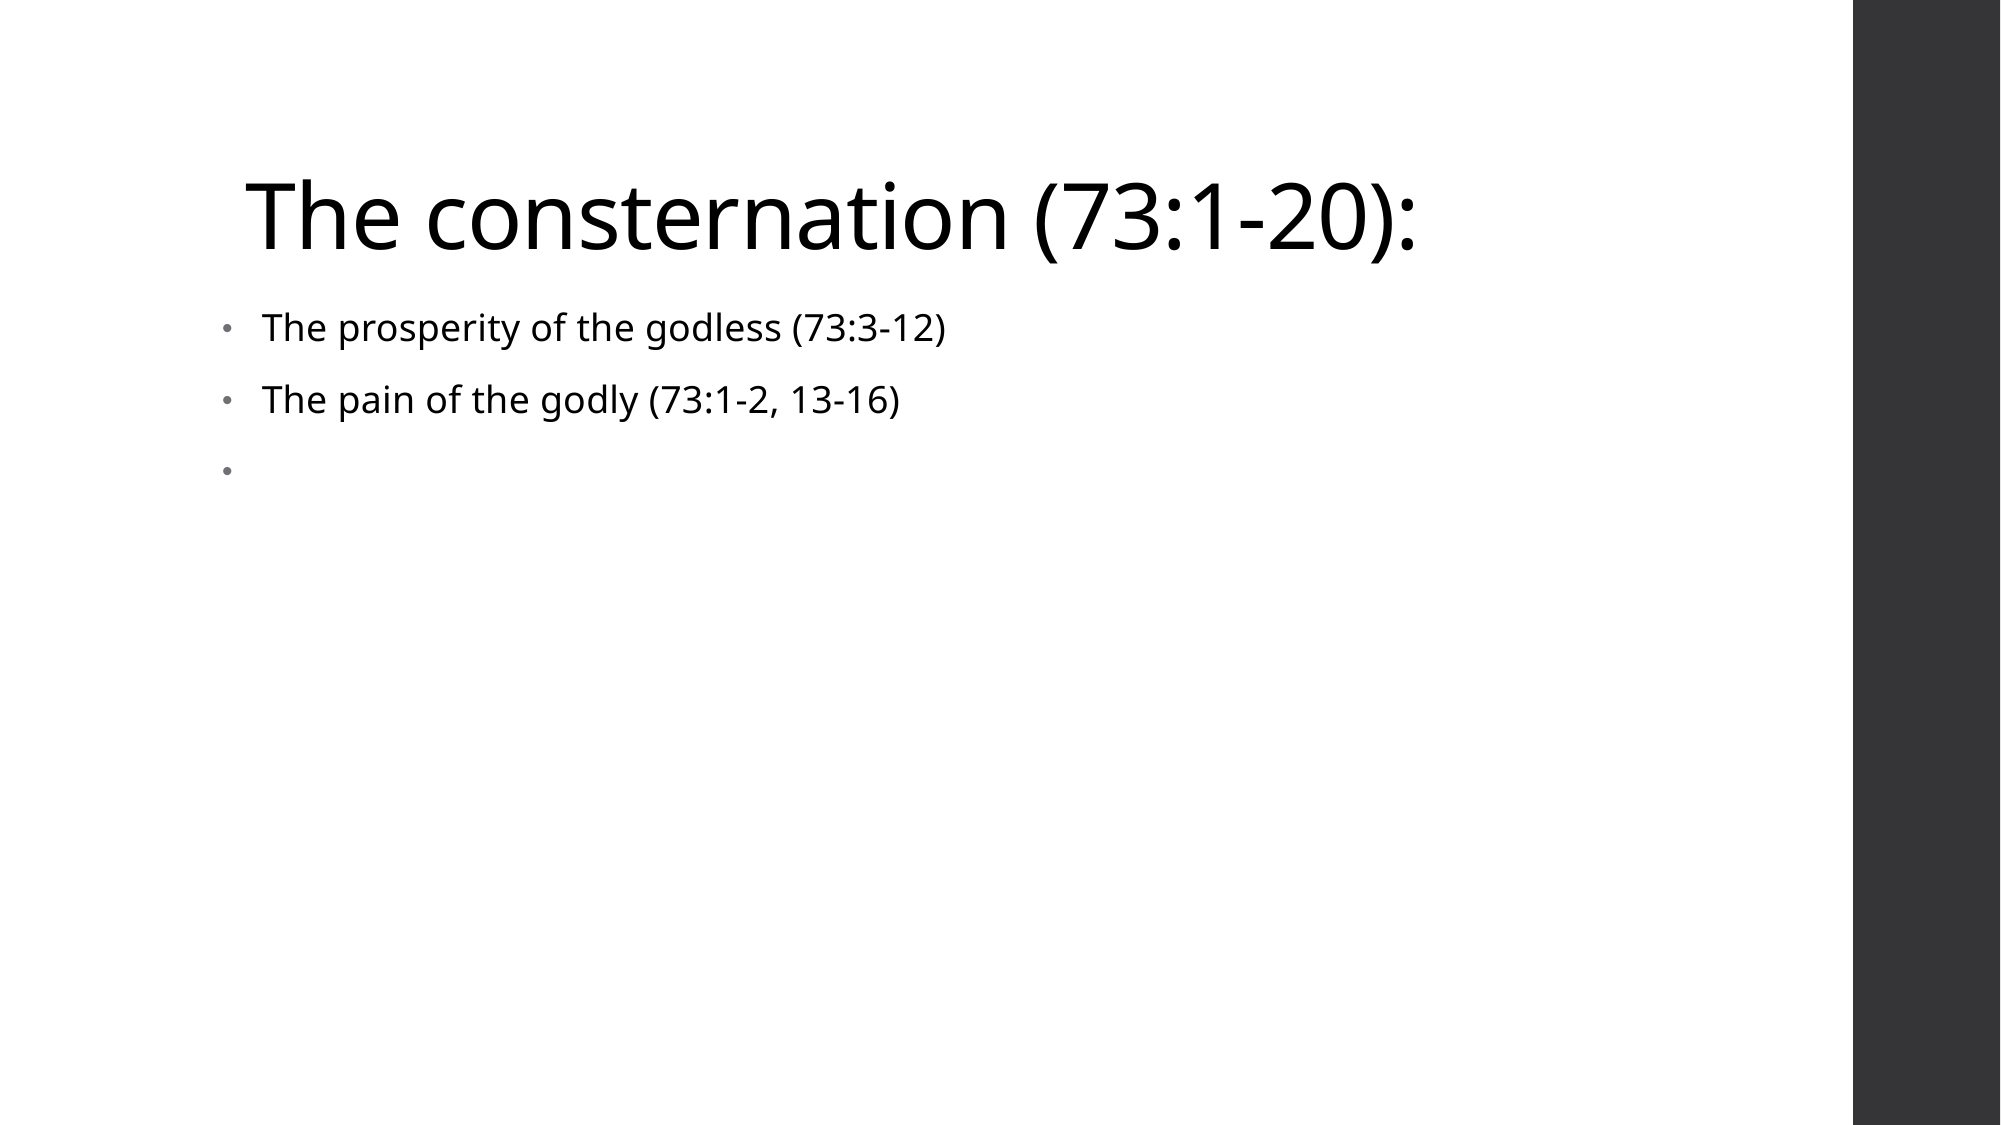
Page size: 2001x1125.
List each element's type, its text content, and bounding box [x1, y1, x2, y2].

list The prosperity of the godless (73:3-12) The pain of the godly (73:1-2, 13-16) [206, 299, 1617, 1014]
title The consternation (73:1-20): [206, 60, 1797, 278]
